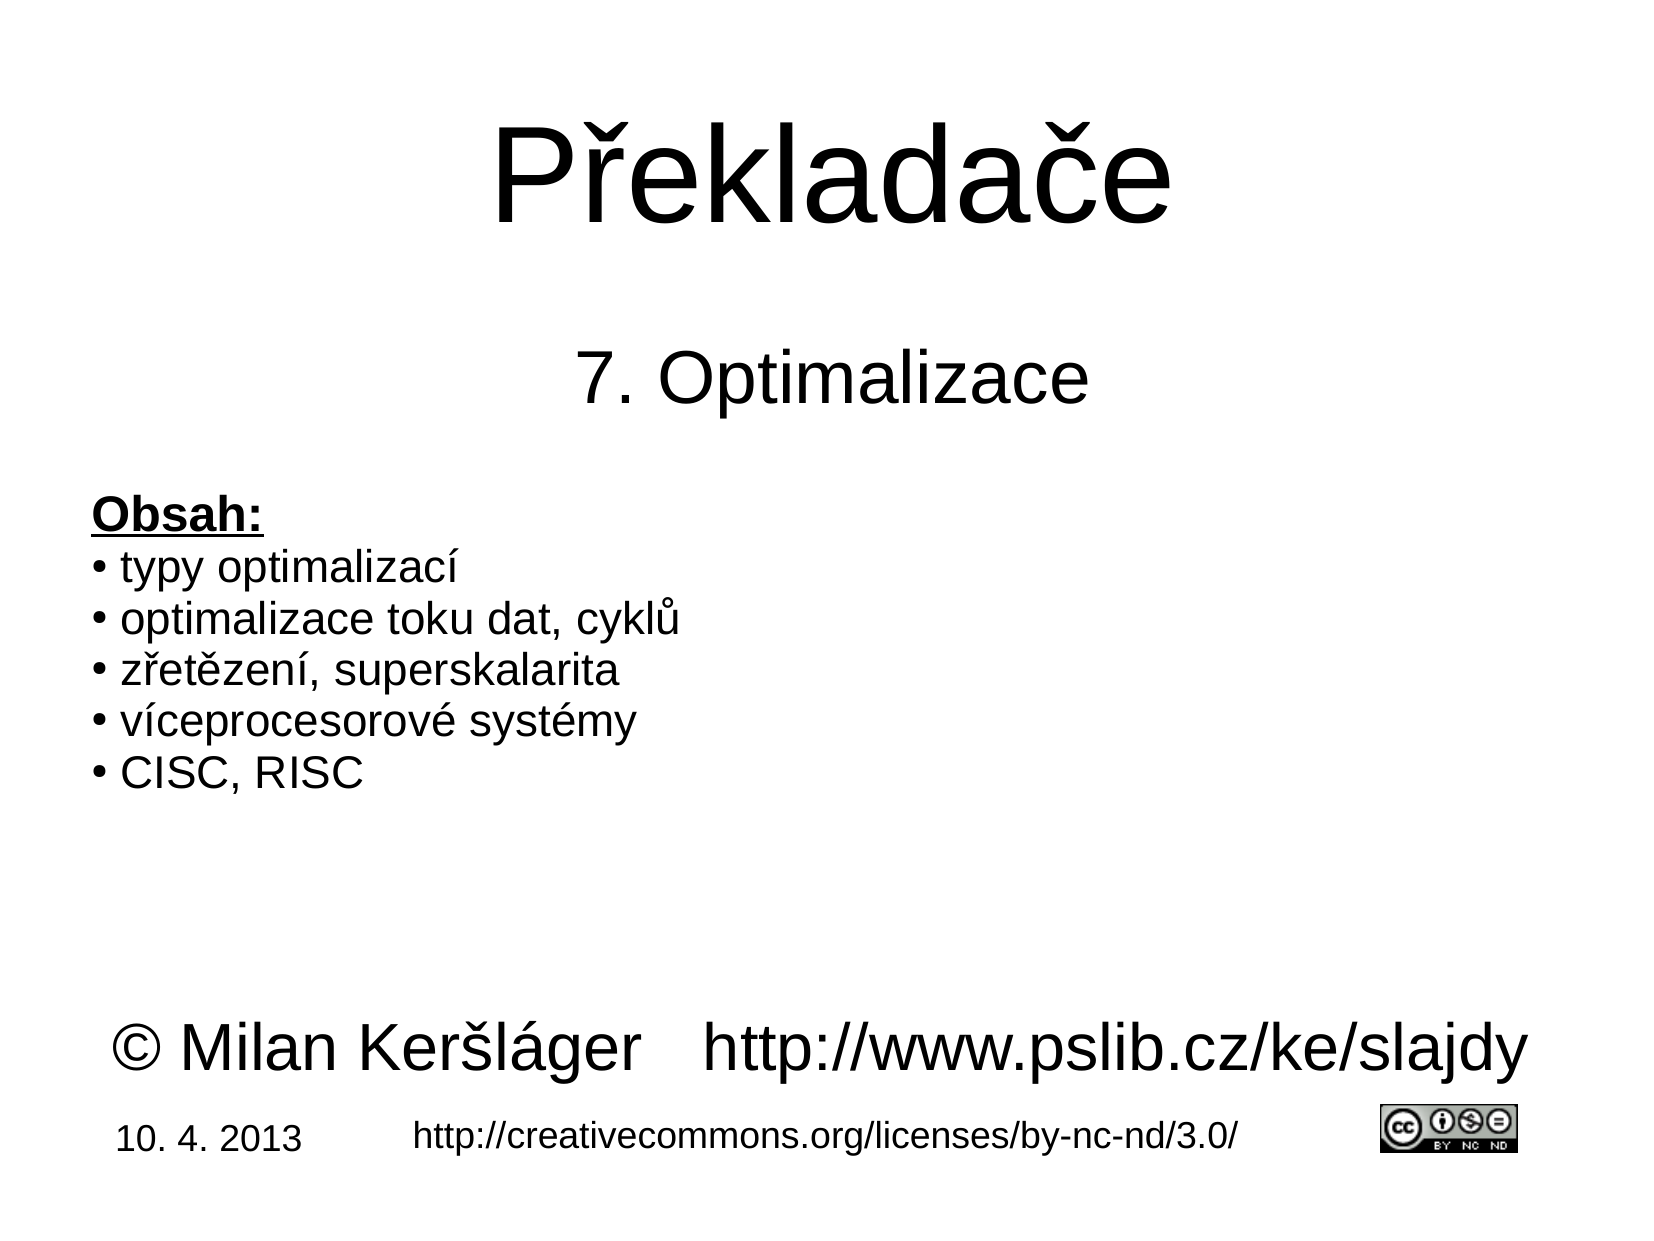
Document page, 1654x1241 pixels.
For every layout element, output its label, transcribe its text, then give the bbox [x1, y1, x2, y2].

text_box http://creativecommons.org/licenses/by-nc-nd/3.0/ [339, 1107, 1313, 1165]
list © Milan Keršláger http://www.pslib.cz/ke/slajdy [76, 1009, 1565, 1087]
text_box Obsah: typy optimalizací optimalizace toku dat, cyklů zřetězení, superskalarita víceprocesorové systémy CISC, RISC [76, 478, 1583, 806]
title Překladače 7. Optimalizace [88, 56, 1577, 461]
picture [1380, 1104, 1518, 1153]
text_box 10. 4. 2013 [100, 1110, 337, 1168]
